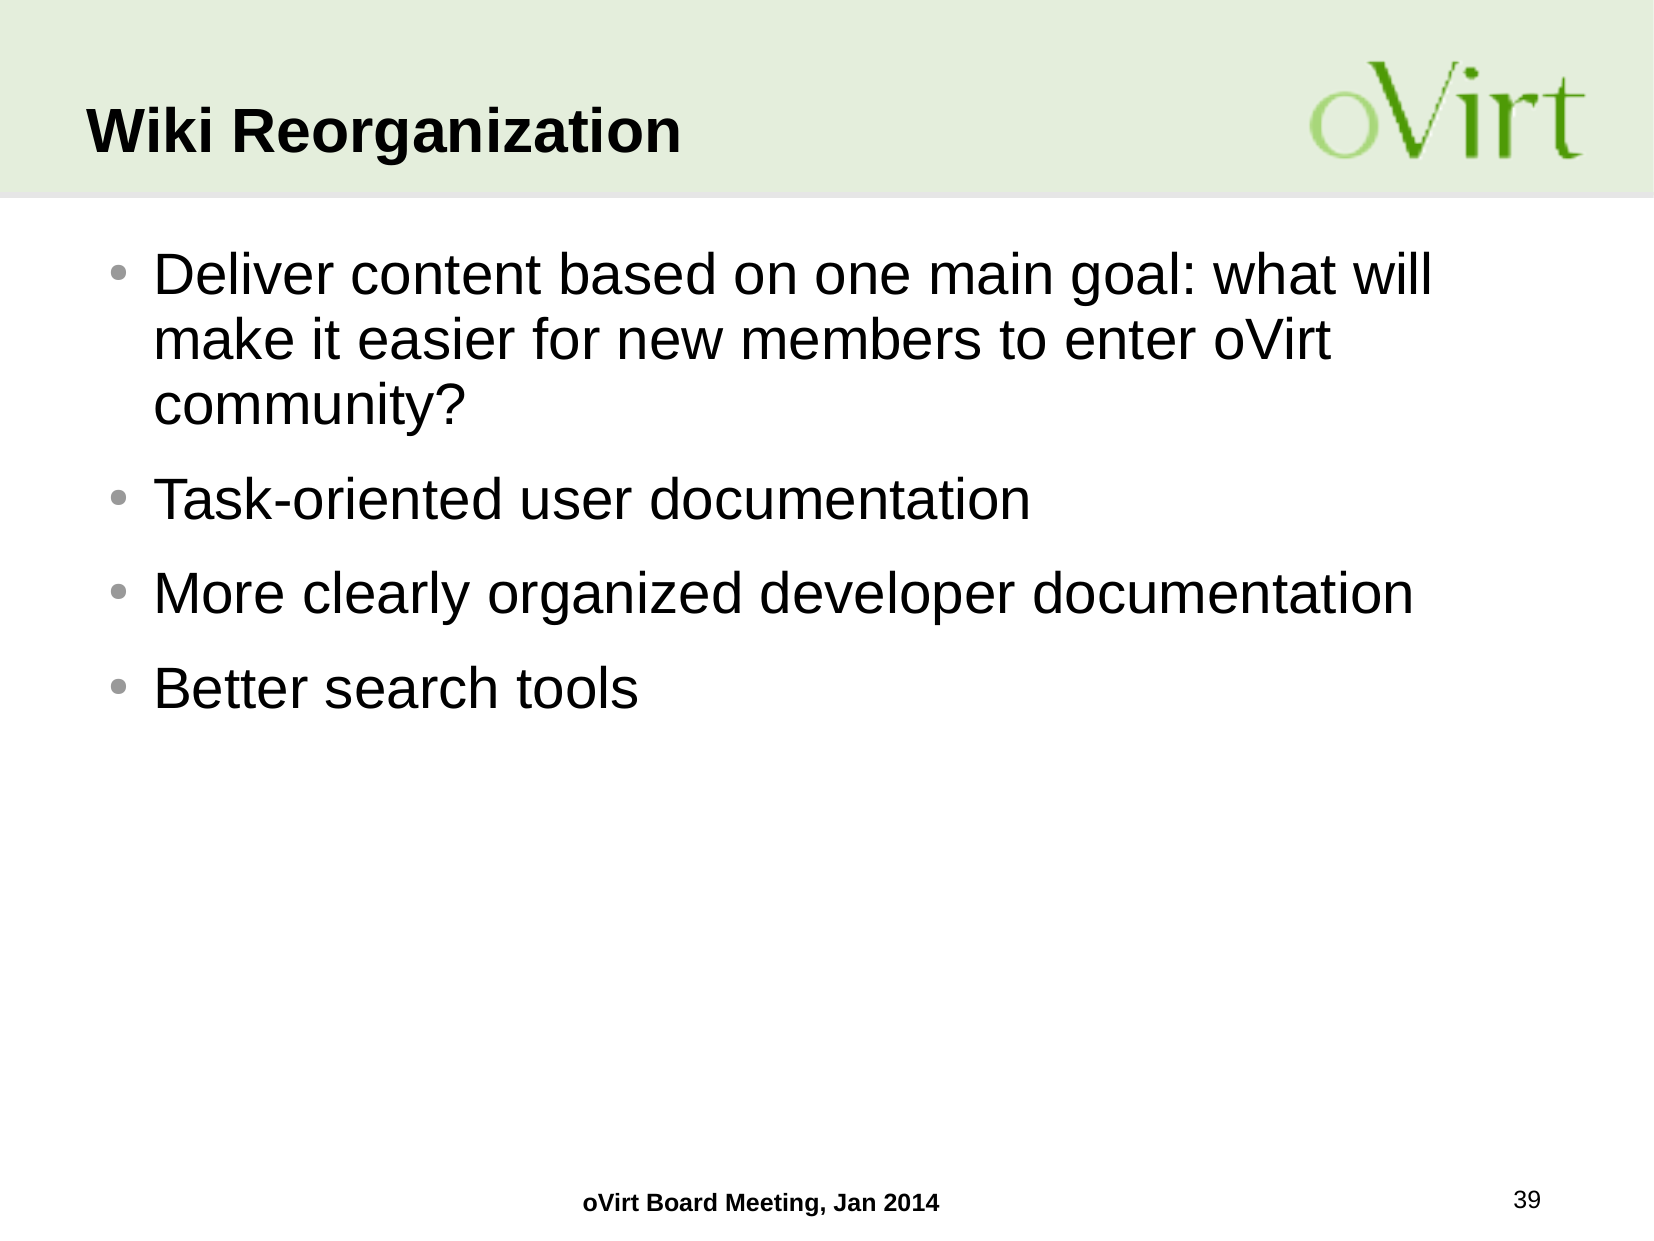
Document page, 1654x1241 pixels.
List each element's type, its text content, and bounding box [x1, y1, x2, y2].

picture [1307, 36, 1613, 180]
list Deliver content based on one main goal: what will make it easier for new members to enter oVirt community? Task-oriented user documentation More clearly organized developer documentation Better search tools [93, 241, 1582, 721]
title Wiki Reorganization [86, 36, 1307, 225]
